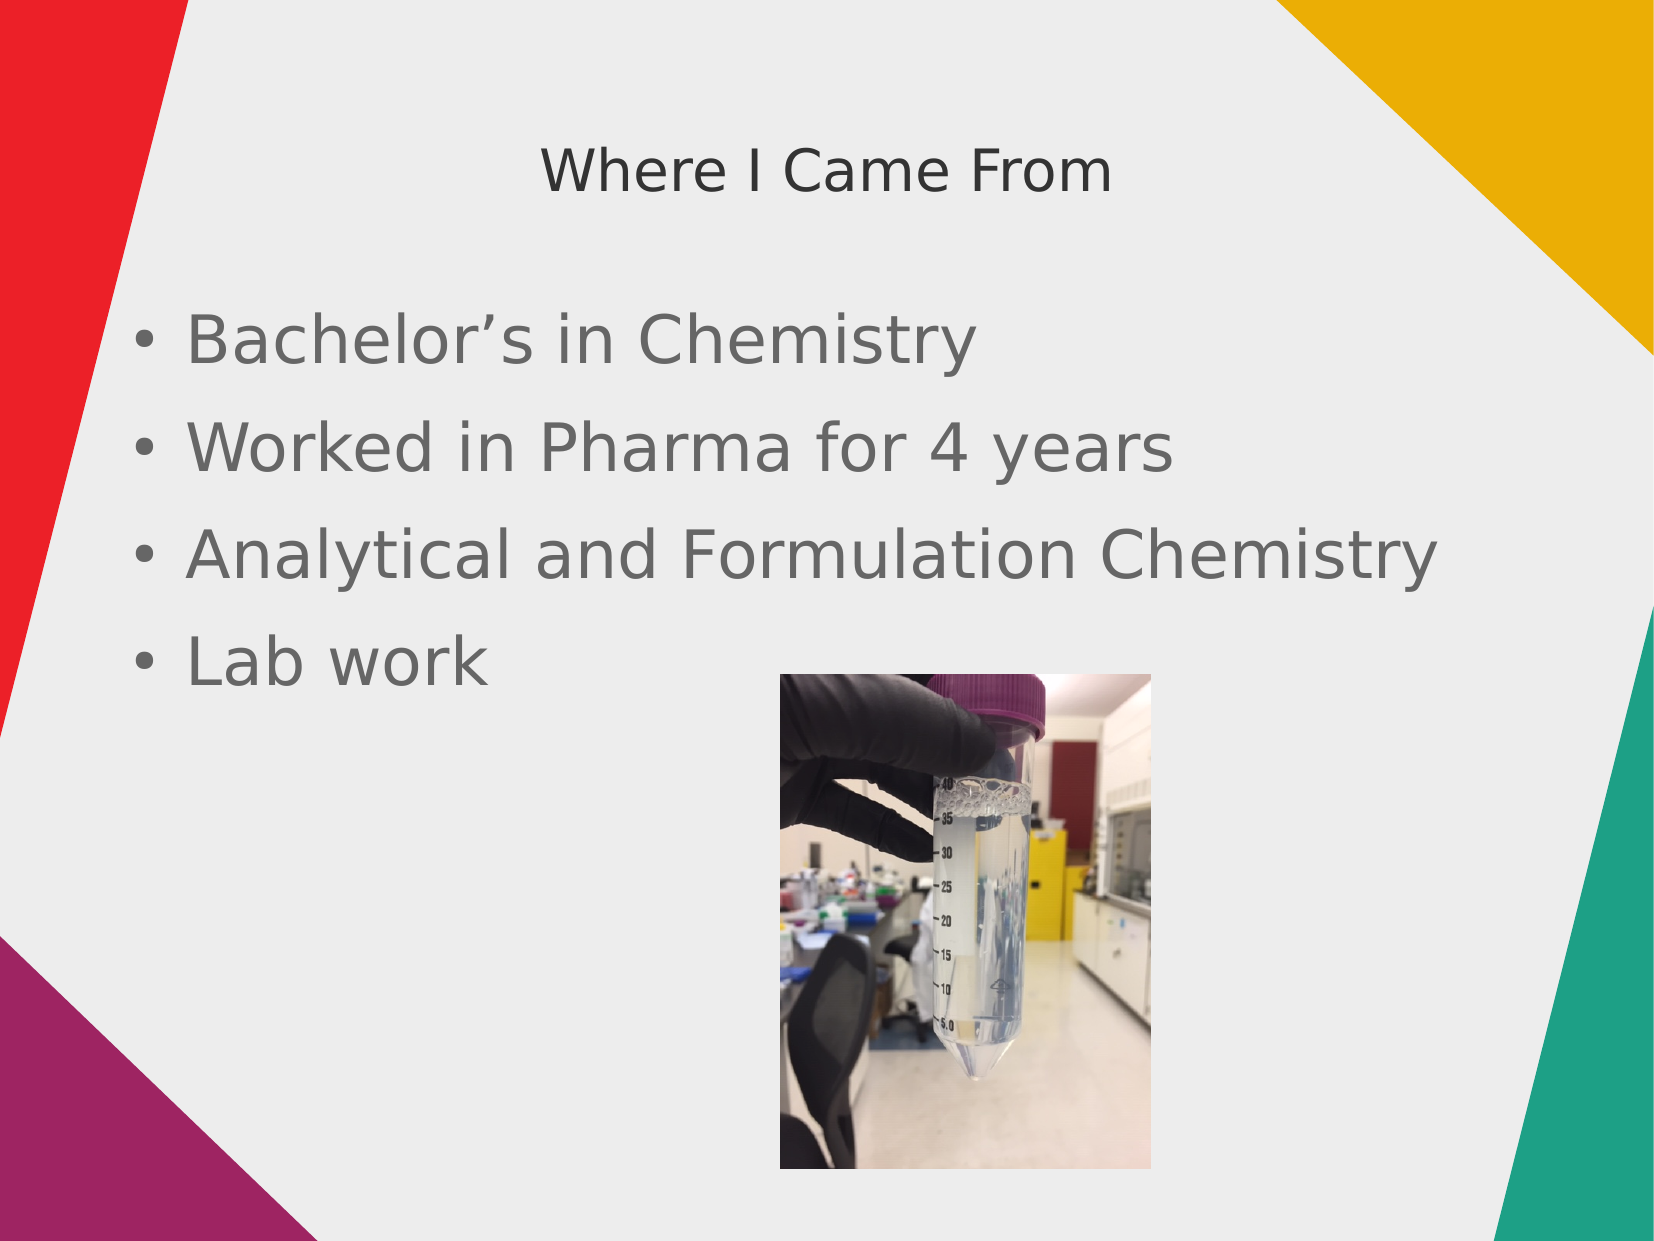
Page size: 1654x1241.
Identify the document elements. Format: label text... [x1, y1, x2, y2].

list Bachelor’s in Chemistry Worked in Pharma for 4 years Analytical and Formulation Chemistry Lab work [114, 302, 1539, 1033]
title Where I Came From [114, 73, 1539, 271]
picture [780, 674, 1151, 1169]
